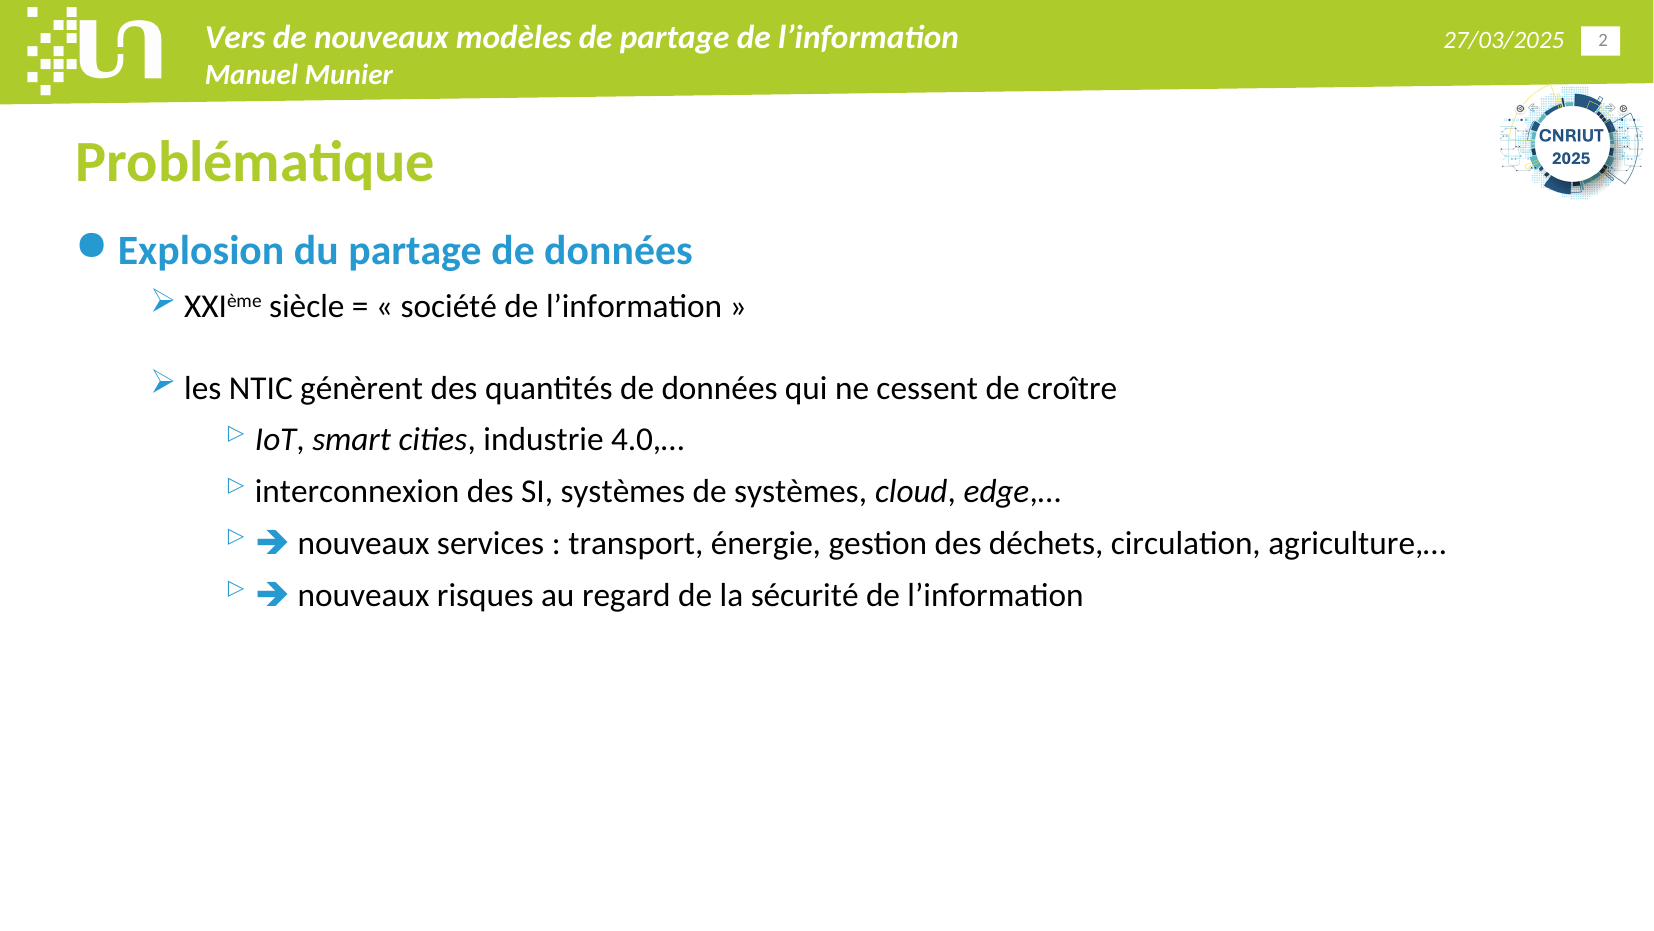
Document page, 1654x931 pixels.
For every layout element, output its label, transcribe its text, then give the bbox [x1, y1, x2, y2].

text_box Vers de nouveaux modèles de partage de l’information Manuel Munier [190, 7, 1187, 99]
text_box <numéro> [1236, 14, 1623, 65]
picture [1500, 84, 1643, 201]
text_box [0, 0, 1654, 105]
picture [20, 0, 167, 101]
text_box 27/03/2025 [1175, 16, 1580, 62]
text_box Problématique Explosion du partage de données XXIème siècle = « société de l’information » les NTIC génèrent des quantités de données qui ne cessent de croître IoT, smart cities, industrie 4.0,… interconnexion des SI, systèmes de systèmes, cloud, edge,… ➔ nouveaux services : transport, énergie, gestion des déchets, circulation, agriculture,… ➔ nouveaux risques au regard de la sécurité de l’information [60, 115, 1602, 621]
